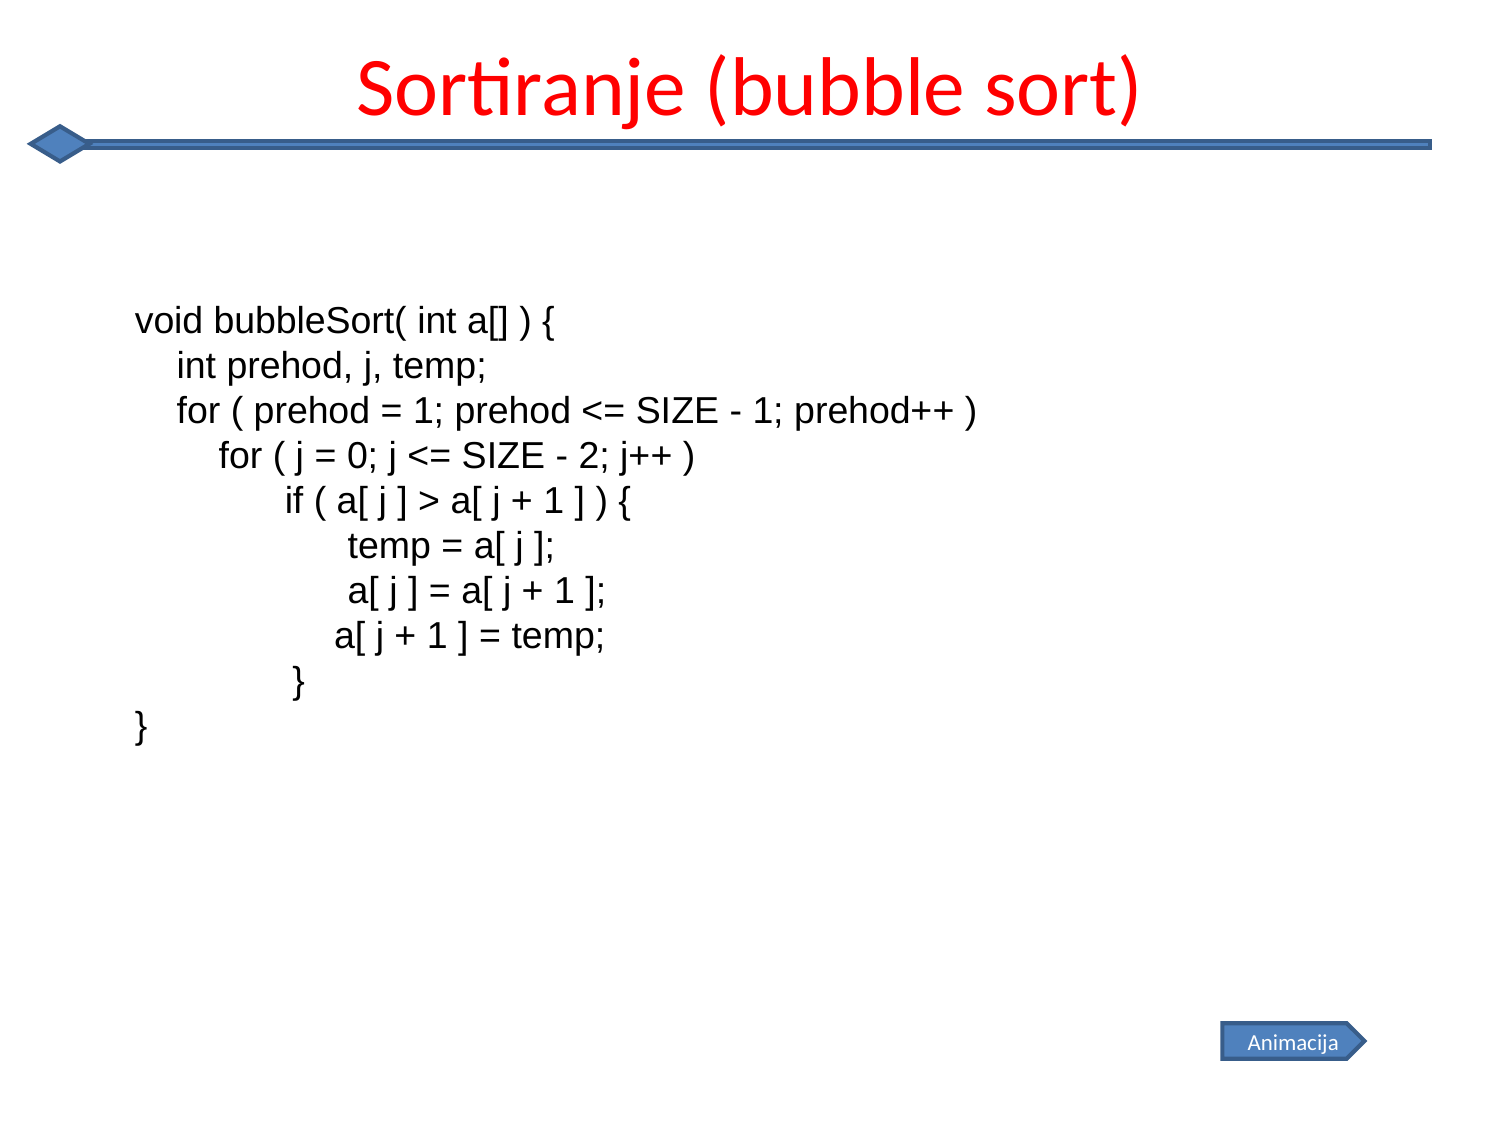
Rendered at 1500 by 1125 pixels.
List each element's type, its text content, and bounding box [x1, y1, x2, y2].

title Sortiranje (bubble sort) [75, 23, 1426, 141]
text_box Animacija [1222, 1023, 1365, 1059]
text_box void bubbleSort( int a[] ) { int prehod, j, temp; for ( prehod = 1; prehod <= SIZE - 1; prehod++ ) for ( j = 0; j <= SIZE - 2; j++ ) if ( a[ j ] > a[ j + 1 ] ) { temp = a[ j ]; a[ j ] = a[ j + 1 ]; a[ j + 1 ] = temp; } } [120, 243, 1445, 754]
